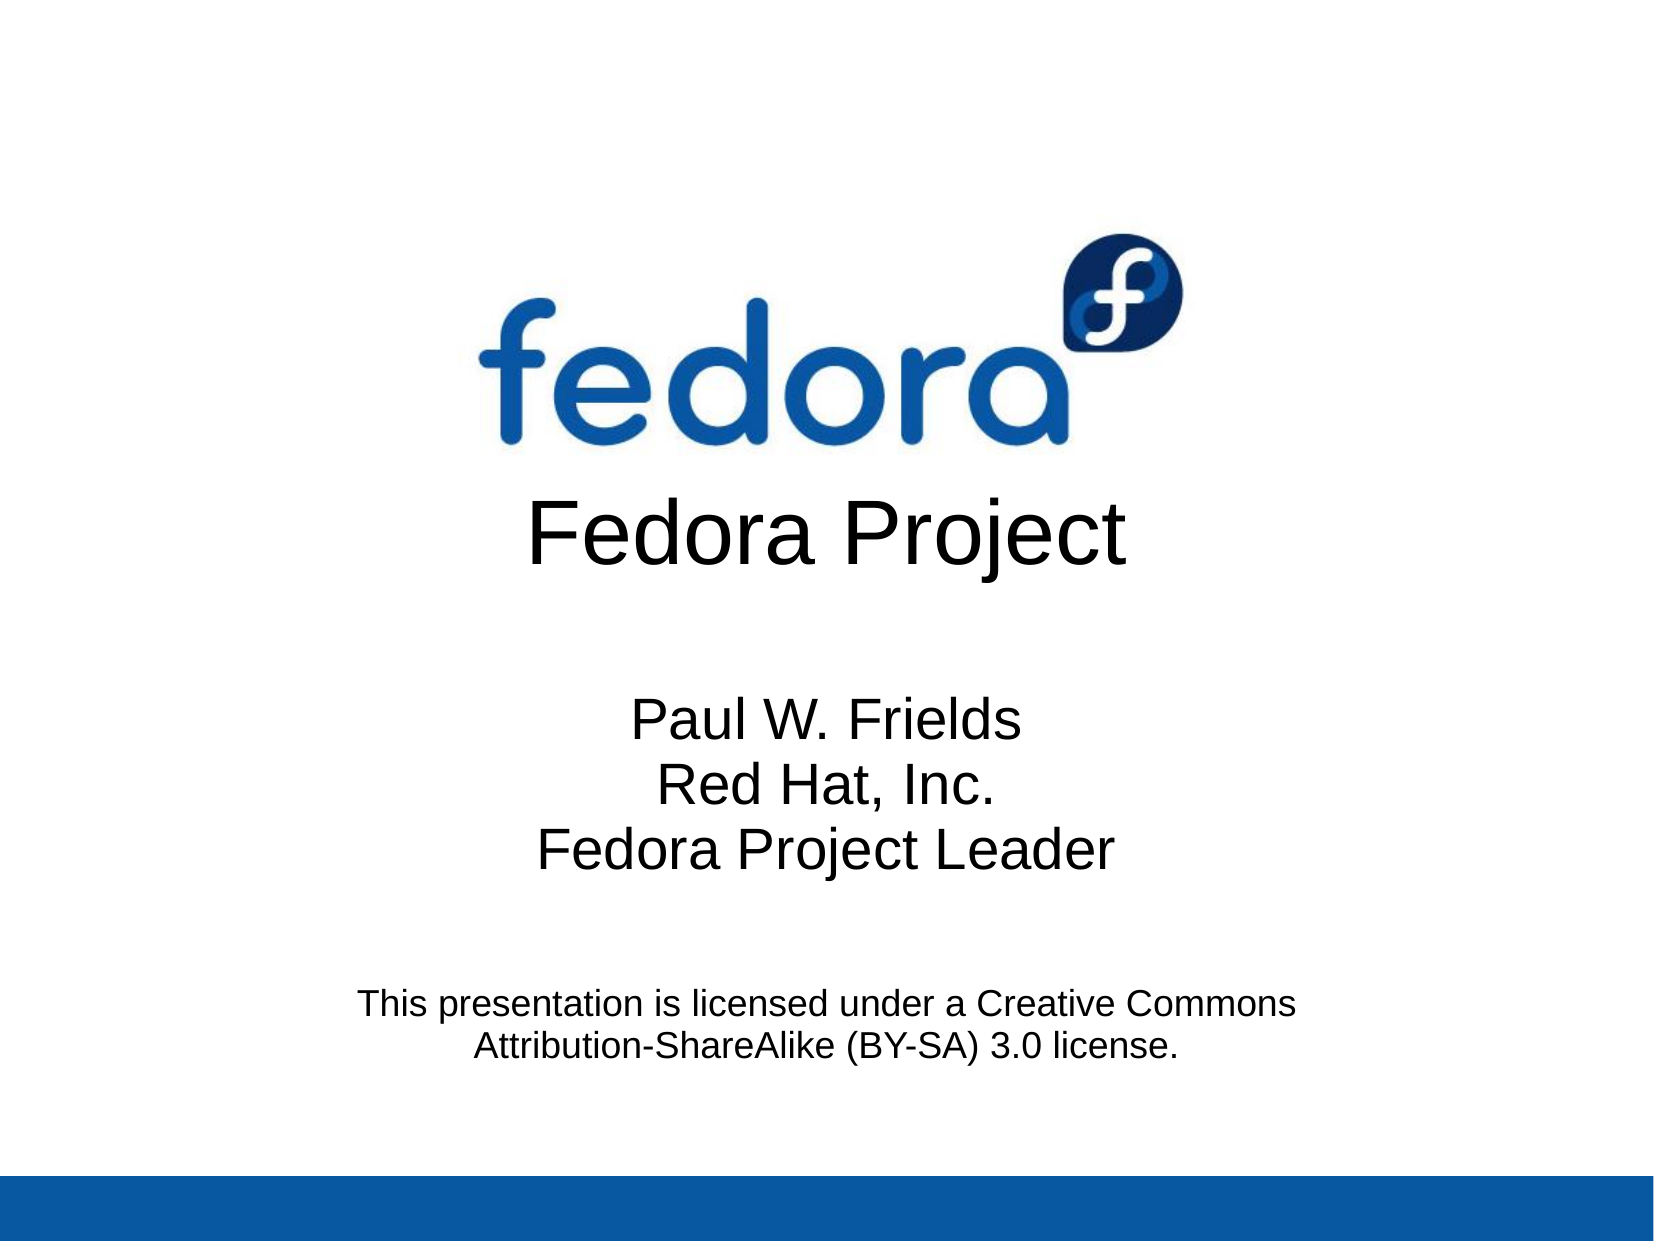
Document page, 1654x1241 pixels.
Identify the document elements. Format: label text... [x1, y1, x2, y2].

text_box This presentation is licensed under a Creative Commons Attribution-ShareAlike (BY-SA) 3.0 license. [226, 975, 1427, 1074]
picture [0, 1176, 1654, 1241]
picture [458, 215, 1196, 467]
title Fedora Project Paul W. Frields Red Hat, Inc. Fedora Project Leader [82, 49, 1571, 1109]
